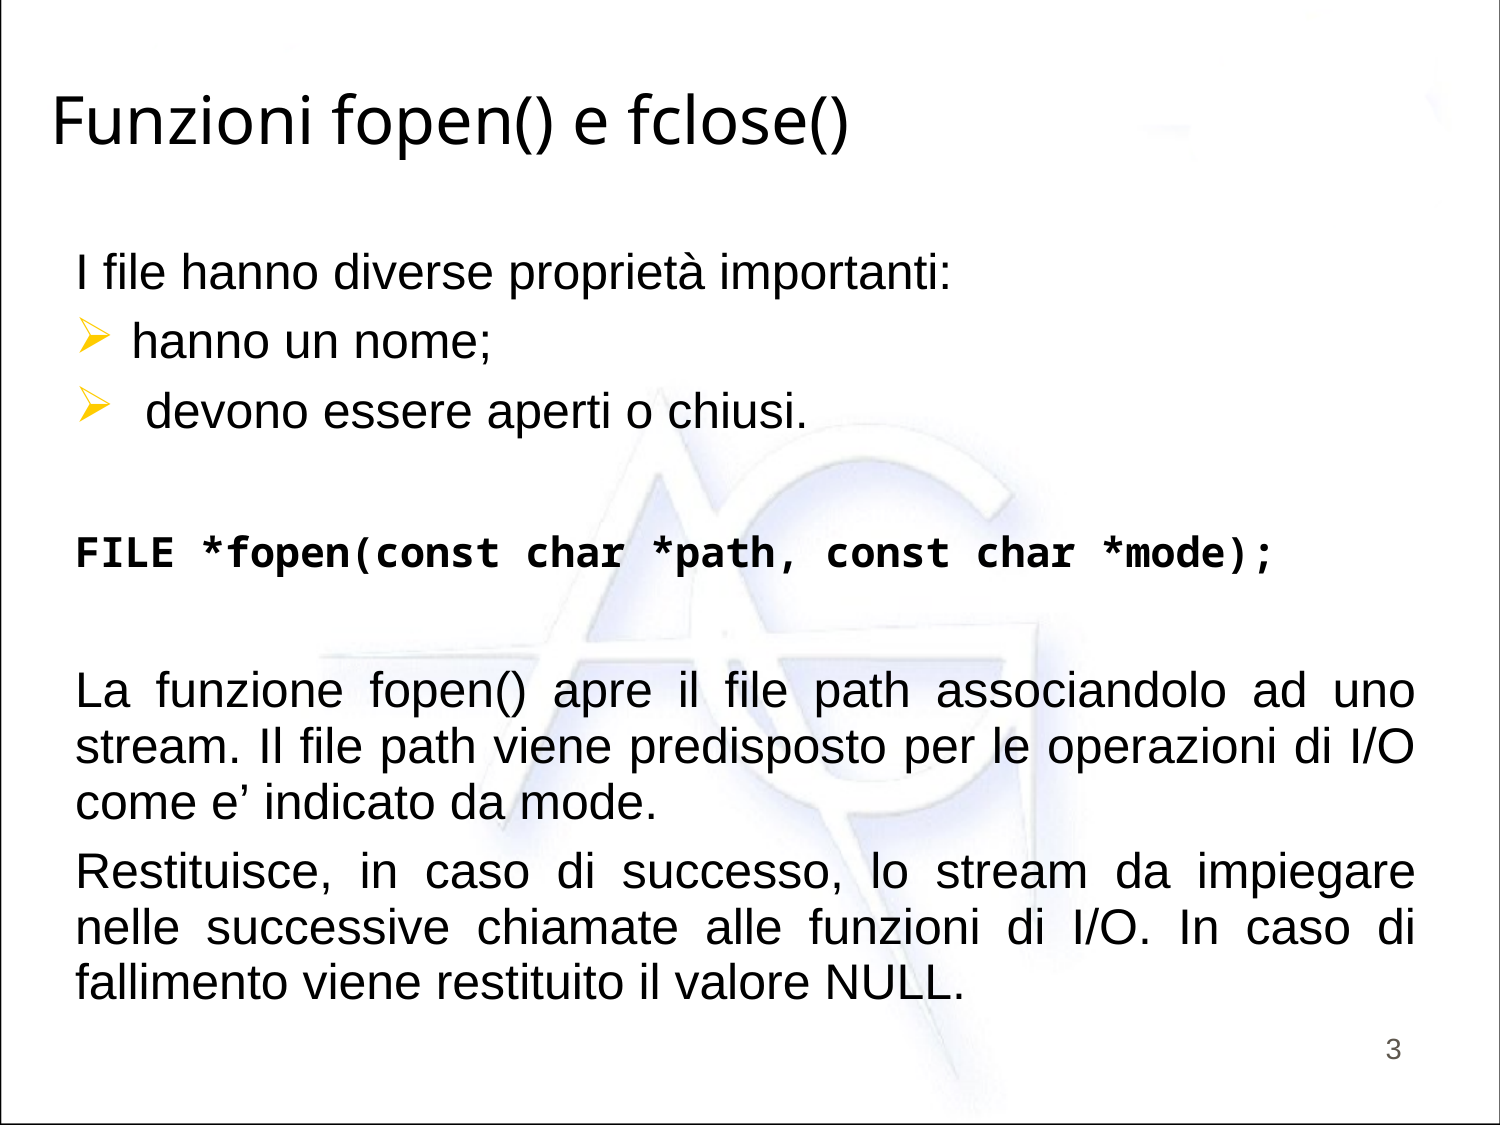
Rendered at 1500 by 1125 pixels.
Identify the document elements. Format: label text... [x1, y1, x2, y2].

picture [0, 0, 1500, 1125]
title Funzioni fopen() e fclose() [49, 7, 1438, 231]
list I file hanno diverse proprietà importanti: hanno un nome; devono essere aperti o chiusi. FILE *fopen(const char *path, const char *mode); La funzione fopen() apre il file path associandolo ad uno stream. Il file path viene predisposto per le operazioni di I/O come e’ indicato da mode. Restituisce, in caso di successo, lo stream da impiegare nelle successive chiamate alle funzioni di I/O. In caso di fallimento viene restituito il valore NULL. [74, 244, 1417, 997]
